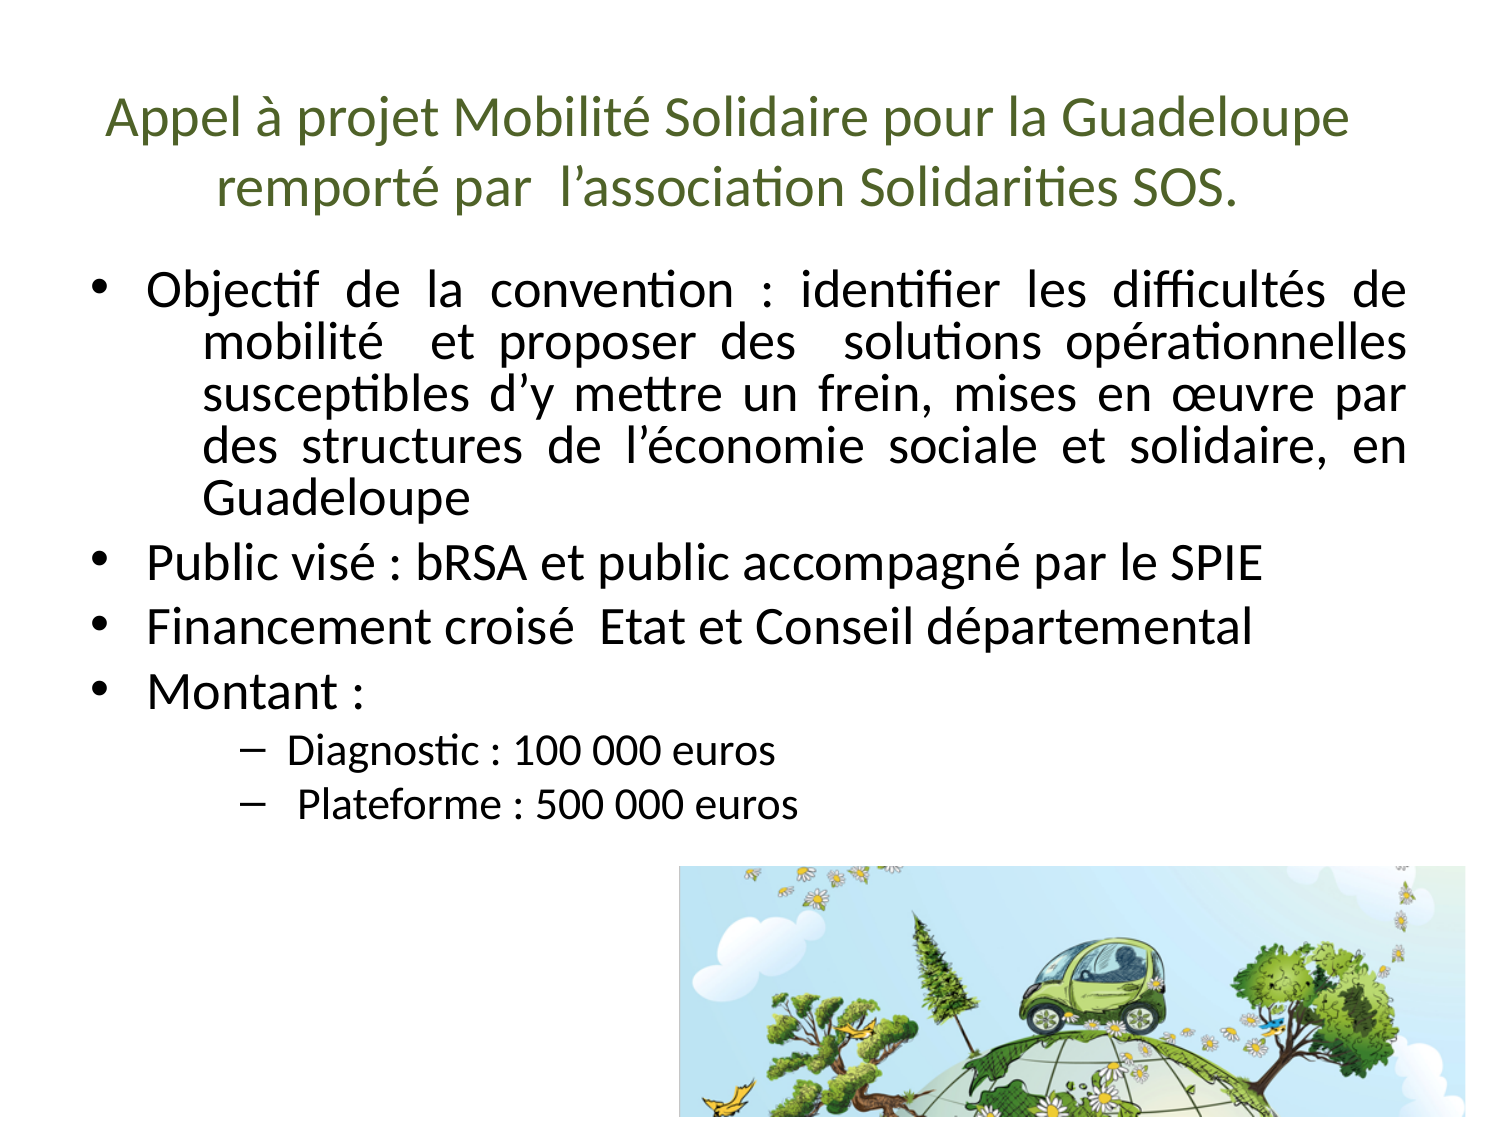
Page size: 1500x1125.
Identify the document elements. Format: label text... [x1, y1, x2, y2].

chart [679, 866, 1466, 1117]
title Appel à projet Mobilité Solidaire pour la Guadeloupe remporté par l’association Solidarities SOS. [53, 54, 1404, 243]
list Objectif de la convention : identifier les difficultés de mobilité et proposer des solutions opérationnelles susceptibles d’y mettre un frein, mises en œuvre par des structures de l’économie sociale et solidaire, en Guadeloupe Public visé : bRSA et public accompagné par le SPIE Financement croisé Etat et Conseil départemental Montant : Diagnostic : 100 000 euros Plateforme : 500 000 euros [75, 258, 1426, 867]
